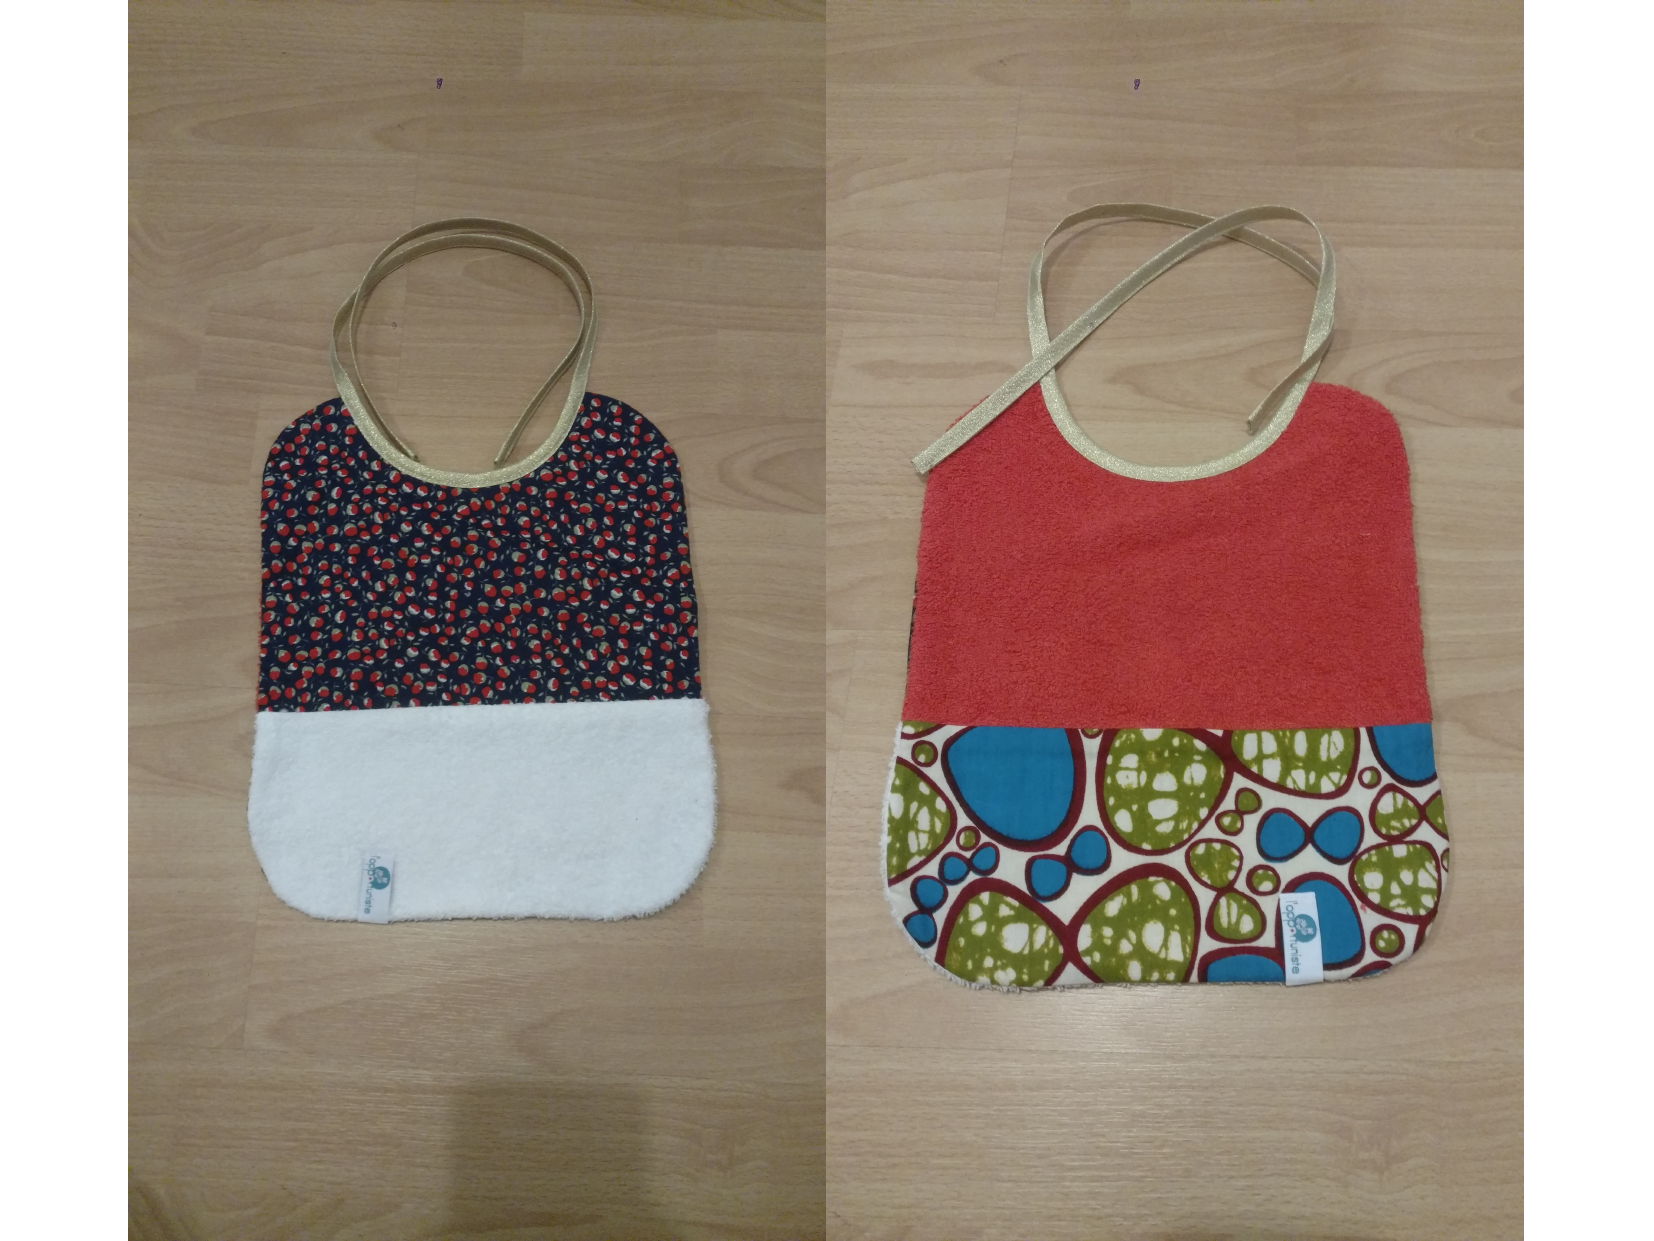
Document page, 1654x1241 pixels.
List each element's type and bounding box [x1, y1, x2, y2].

picture [128, 0, 1524, 1241]
